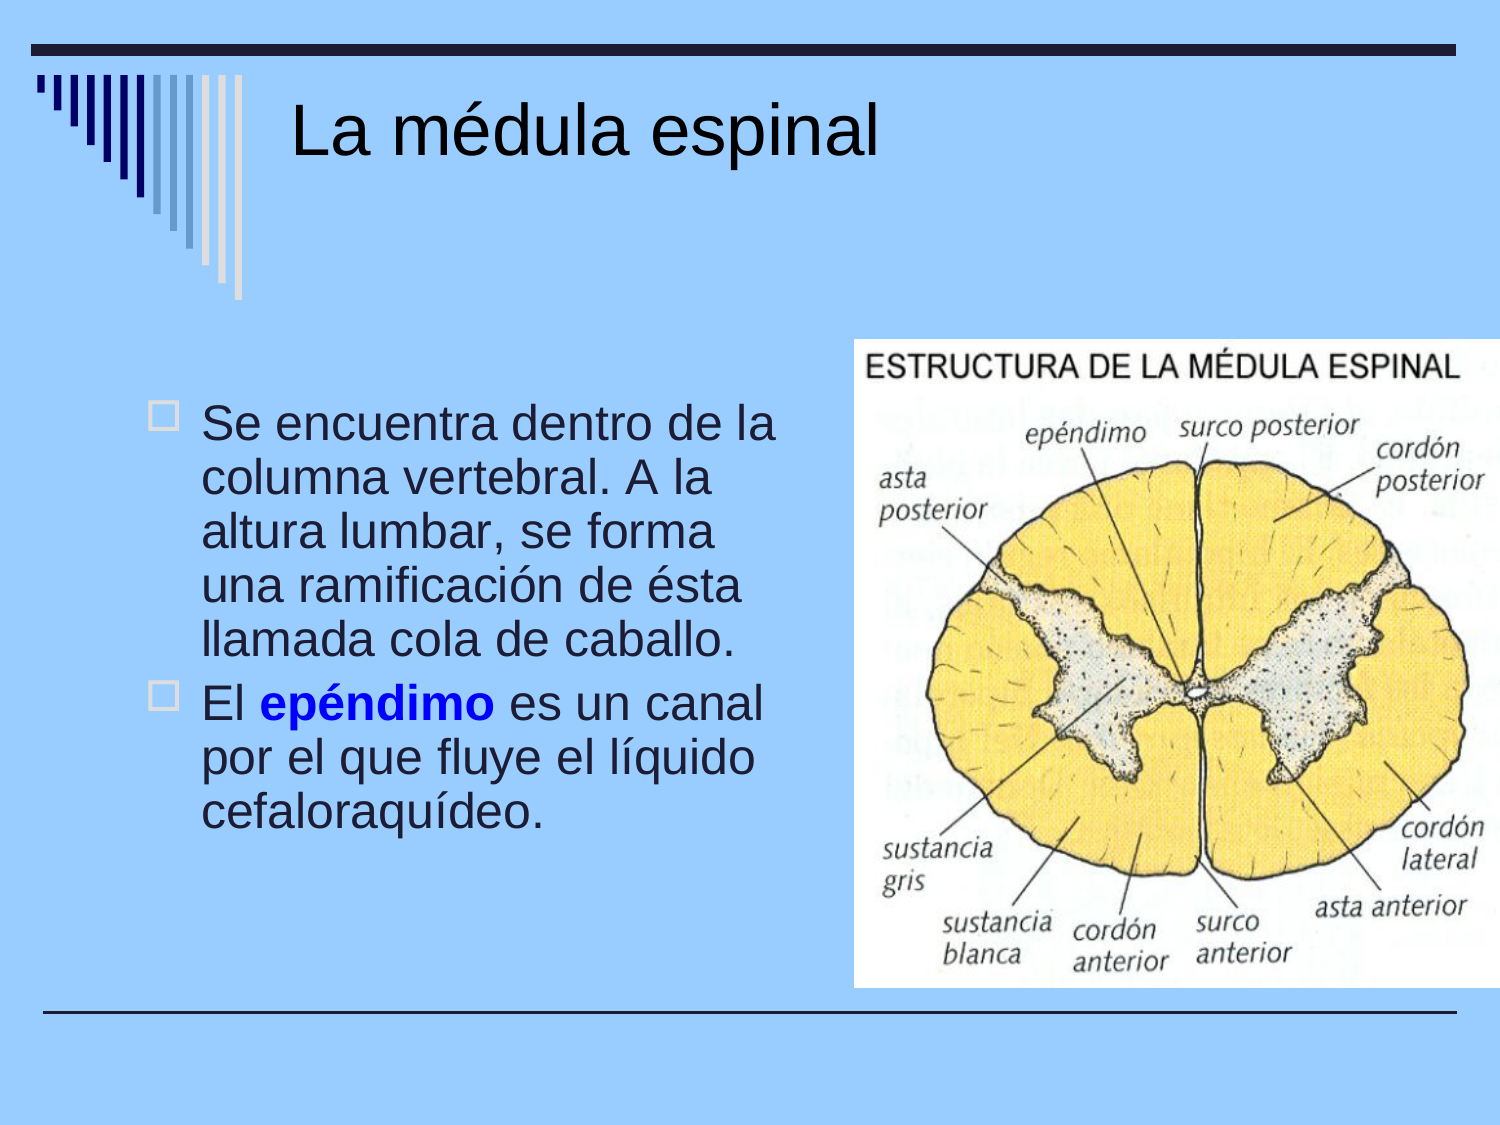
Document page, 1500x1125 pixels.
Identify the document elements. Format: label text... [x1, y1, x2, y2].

list Se encuentra dentro de la columna vertebral. A la altura lumbar, se forma una ramificación de ésta llamada cola de caballo. El epéndimo es un canal por el que fluye el líquido cefaloraquídeo. [129, 389, 827, 1065]
text_box [854, 339, 1500, 988]
title La médula espinal [274, 75, 1425, 288]
